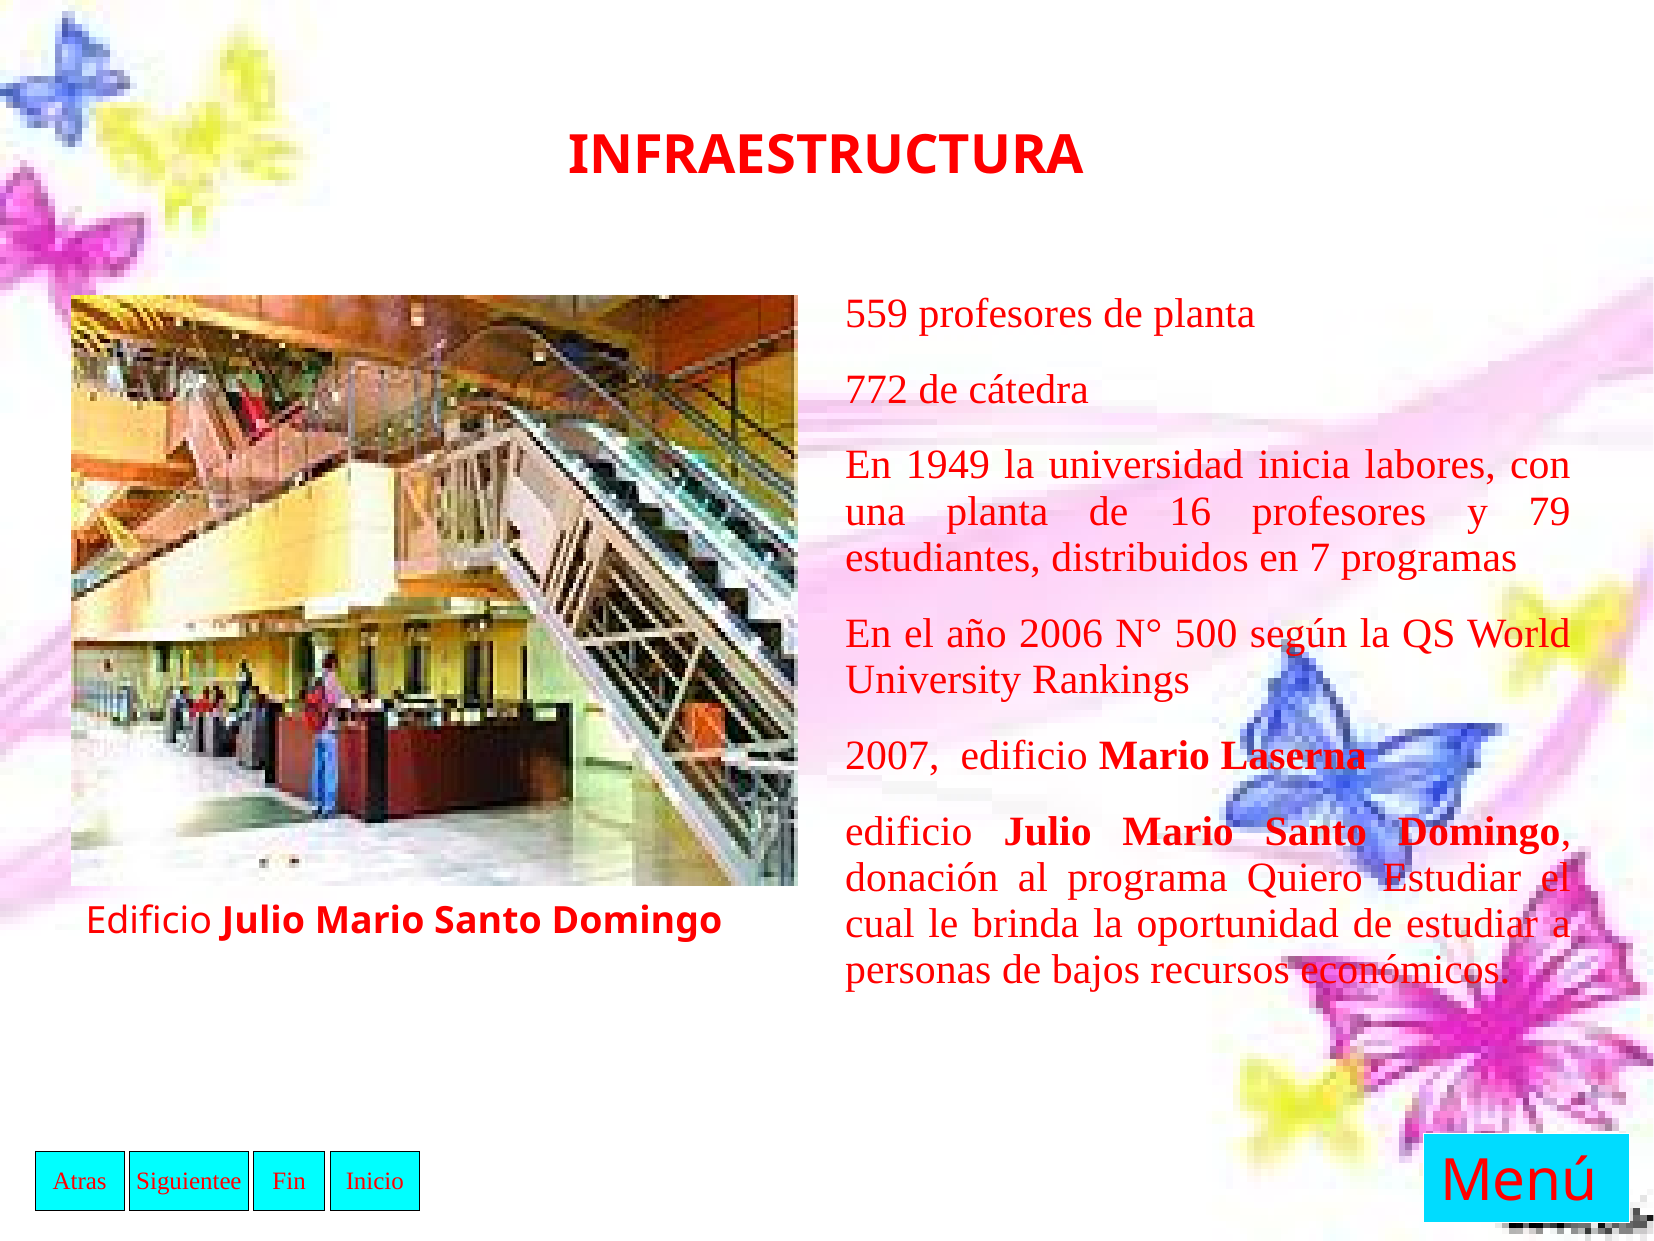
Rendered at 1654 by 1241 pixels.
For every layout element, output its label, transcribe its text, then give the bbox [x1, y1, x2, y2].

text_box Inicio [330, 1151, 420, 1211]
text_box Fin [253, 1151, 325, 1211]
text_box Atras [35, 1151, 125, 1211]
picture [0, 0, 1654, 1241]
title INFRAESTRUCTURA [82, 56, 1571, 250]
text_box Siguientee [129, 1151, 249, 1211]
text_box Menú [1423, 1133, 1630, 1223]
list 559 profesores de planta 772 de cátedra En 1949 la universidad inicia labores, con una planta de 16 profesores y 79 estudiantes, distribuidos en 7 programas En el año 2006 N° 500 según la QS World University Rankings 2007, edificio Mario Laserna edificio Julio Mario Santo Domingo, donación al programa Quiero Estudiar el cual le brinda la oportunidad de estudiar a personas de bajos recursos económicos. [845, 290, 1572, 1094]
text_box Edificio Julio Mario Santo Domingo [70, 885, 738, 954]
